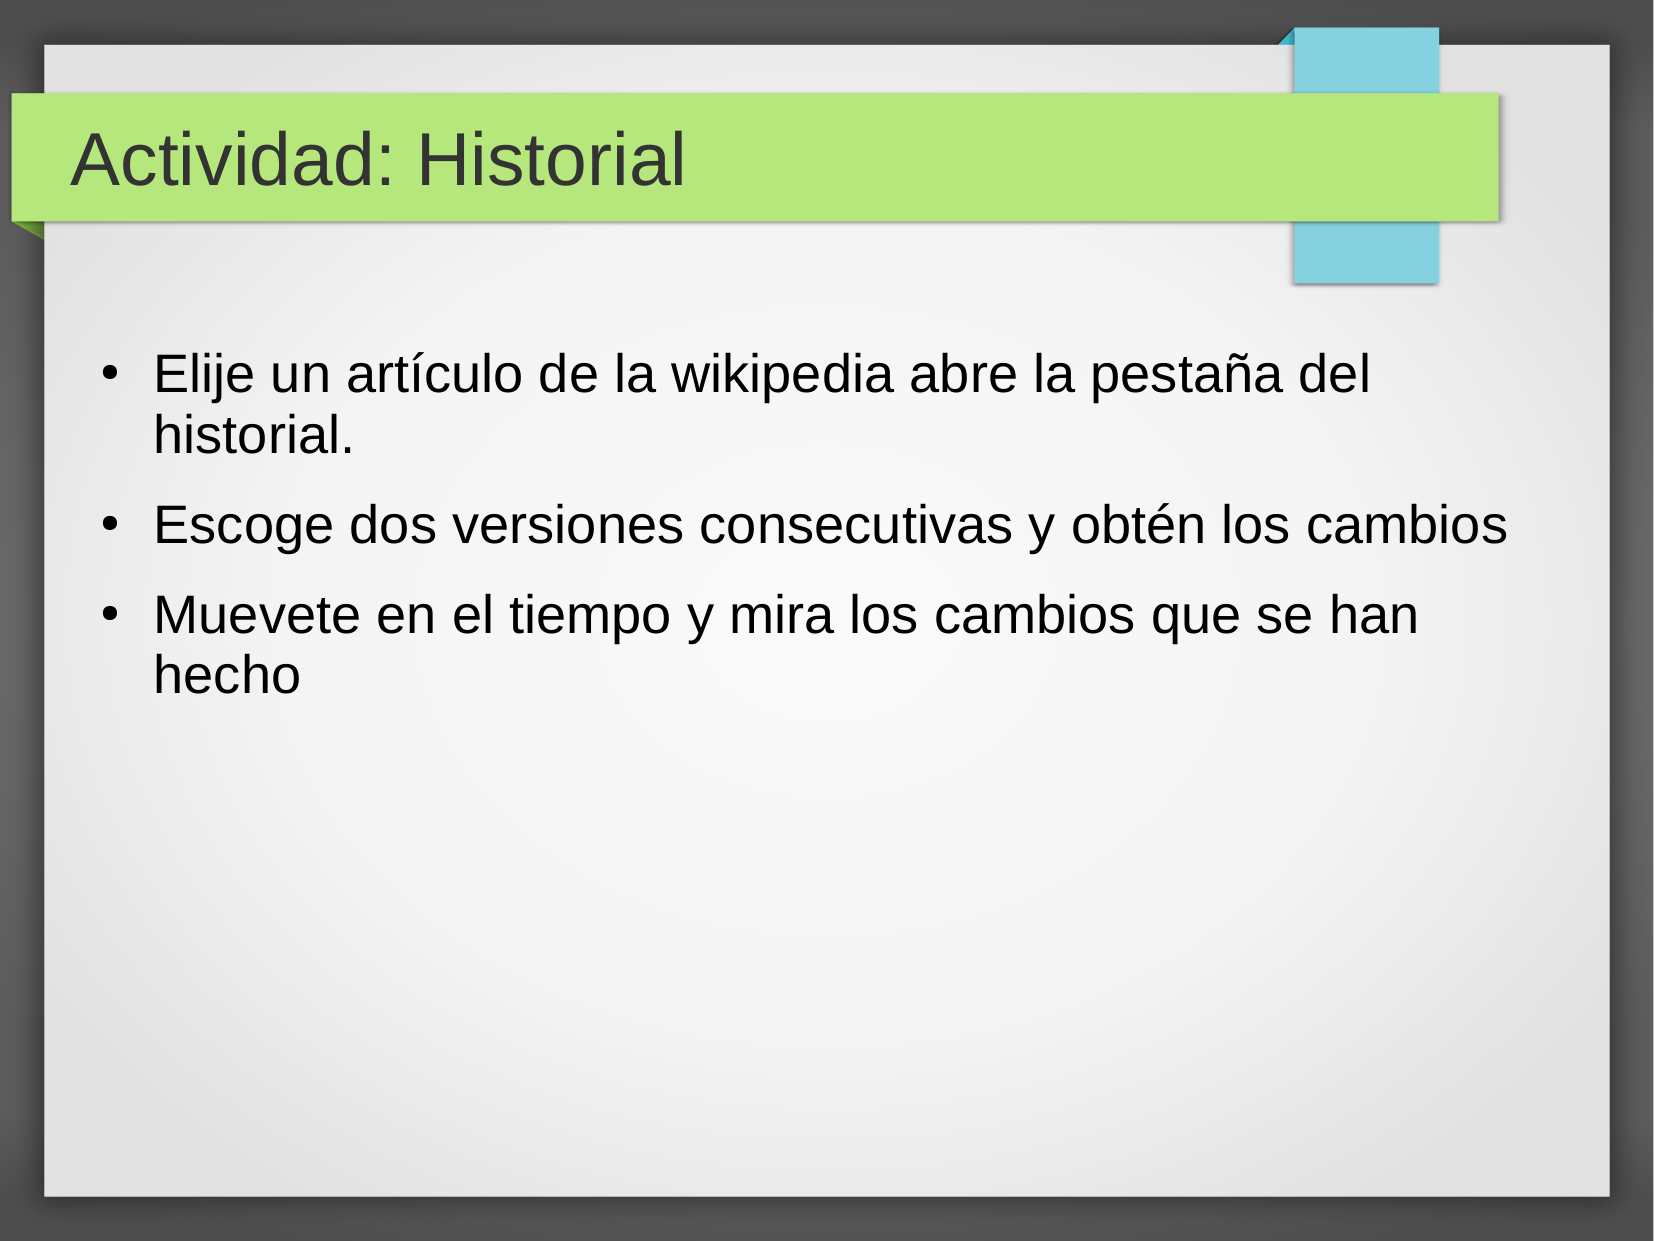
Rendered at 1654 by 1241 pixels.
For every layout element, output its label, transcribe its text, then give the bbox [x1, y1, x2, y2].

picture [0, 0, 1654, 1241]
title Actividad: Historial [70, 106, 1229, 213]
list Elije un artículo de la wikipedia abre la pestaña del historial. Escoge dos versiones consecutivas y obtén los cambios Muevete en el tiempo y mira los cambios que se han hecho [82, 343, 1538, 1063]
